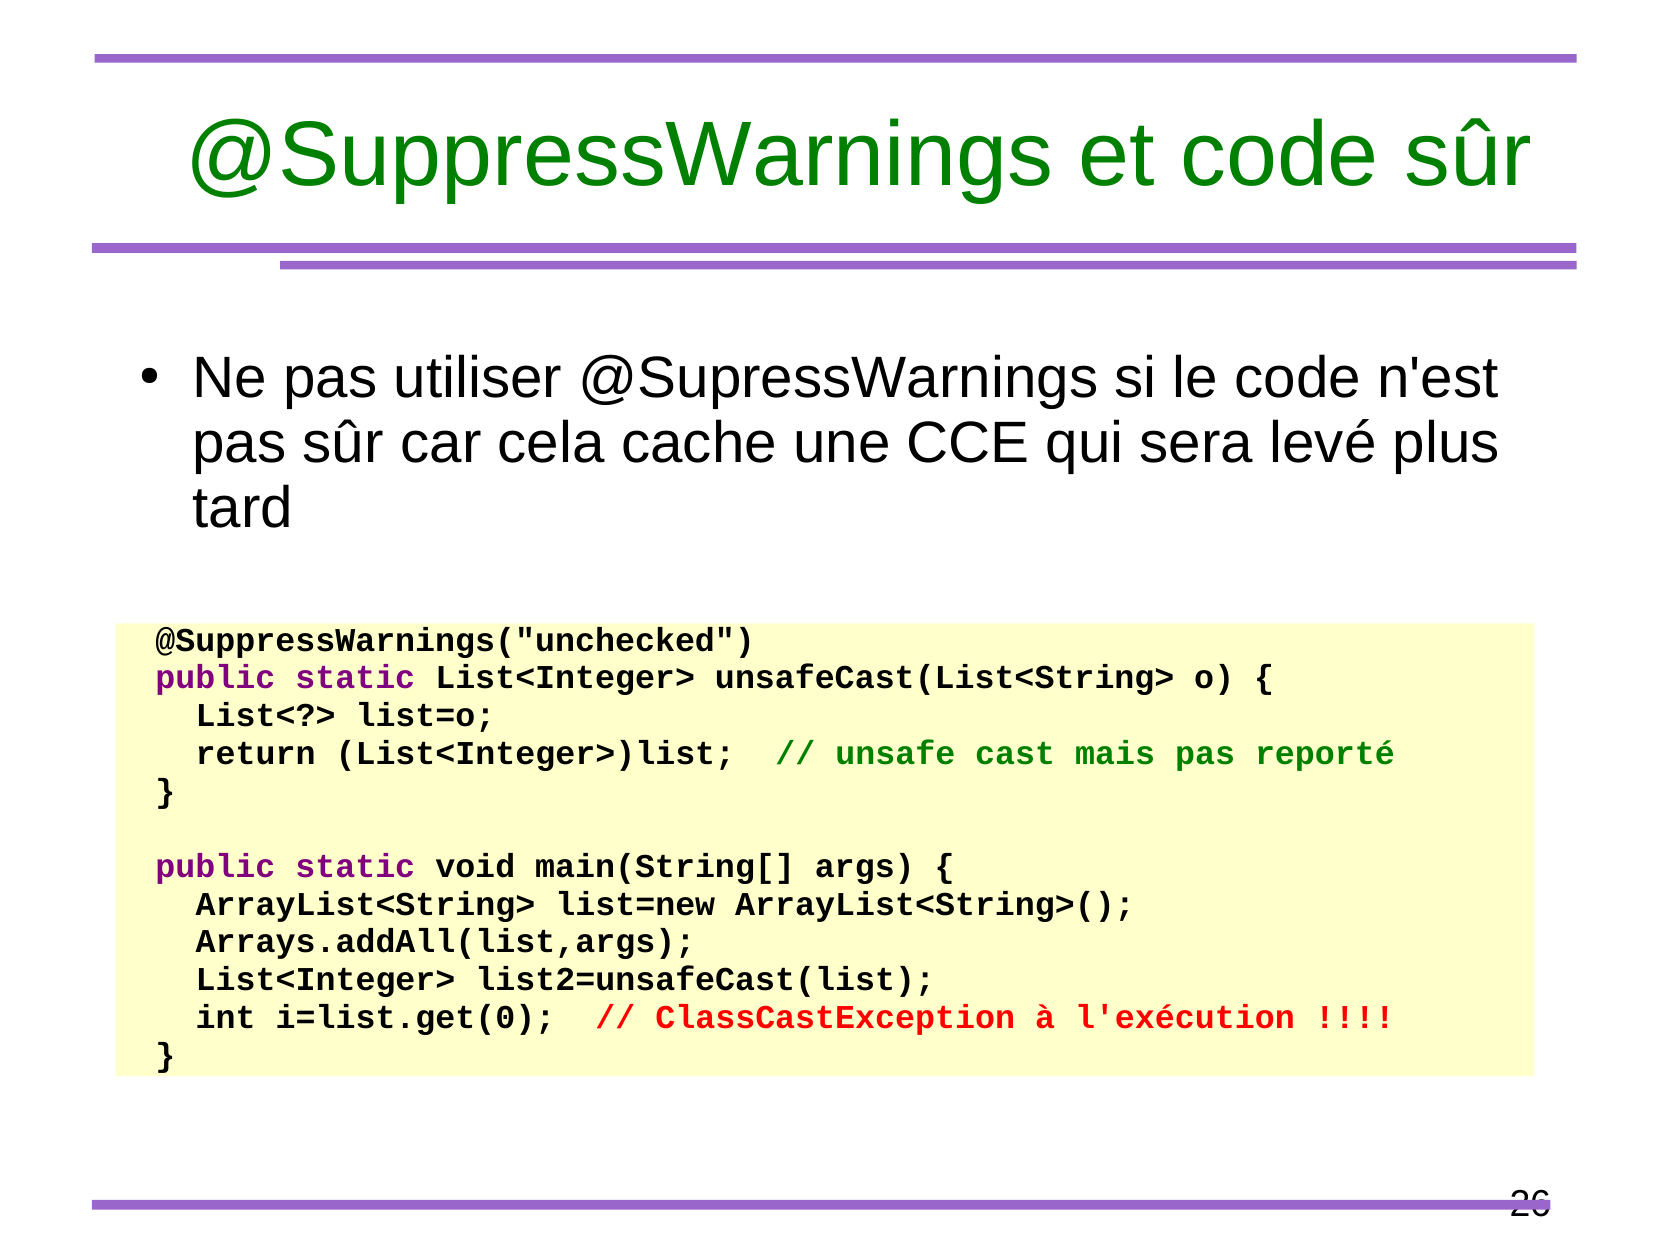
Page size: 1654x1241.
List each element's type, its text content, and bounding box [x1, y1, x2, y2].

list Ne pas utiliser @SupressWarnings si le code n'est pas sûr car cela cache une CCE qui sera levé plus tard [121, 344, 1534, 540]
text_box @SuppressWarnings("unchecked") public static List<Integer> unsafeCast(List<String> o) { List<?> list=o; return (List<Integer>)list; // unsafe cast mais pas reporté } public static void main(String[] args) { ArrayList<String> list=new ArrayList<String>(); Arrays.addAll(list,args); List<Integer> list2=unsafeCast(list); int i=list.get(0); // ClassCastException à l'exécution !!!! } [115, 623, 1534, 1077]
title @SuppressWarnings et code sûr [121, 49, 1534, 257]
